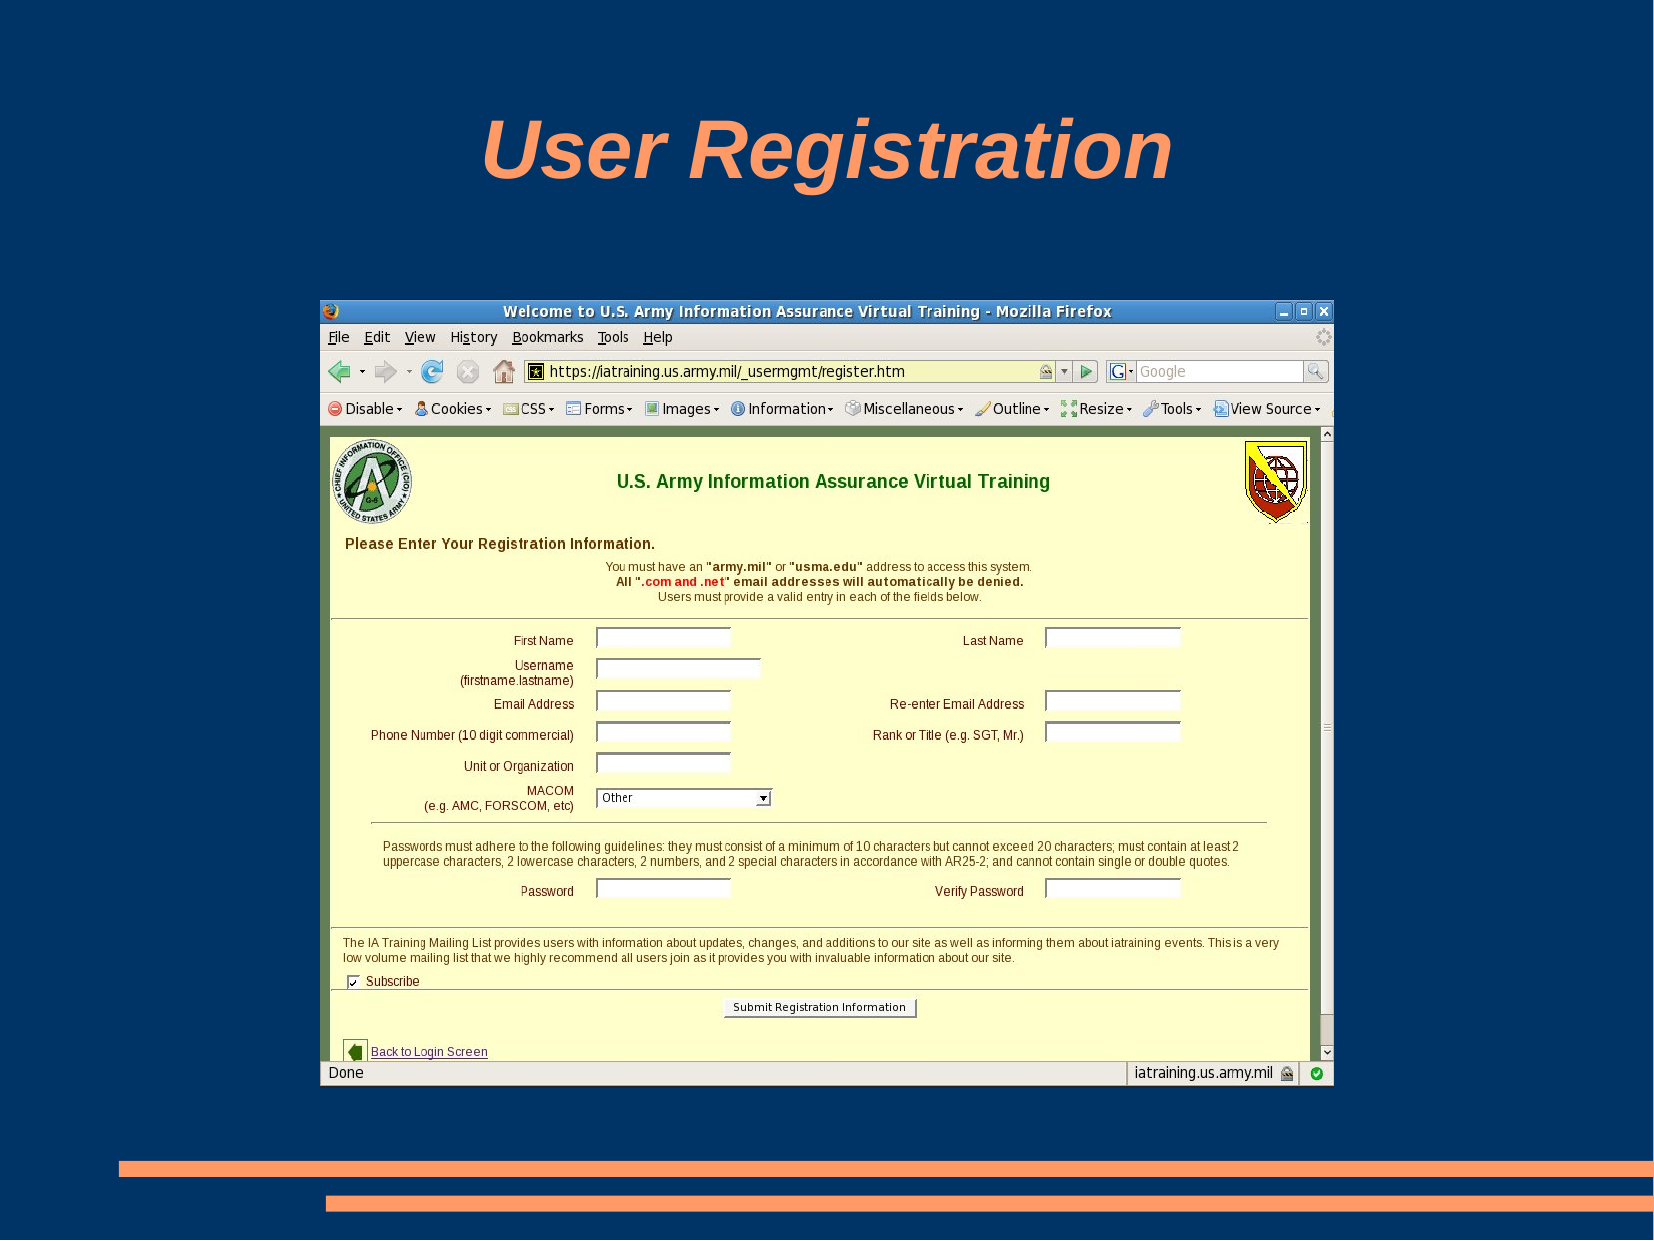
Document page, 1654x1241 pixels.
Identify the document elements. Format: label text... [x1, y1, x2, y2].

picture [320, 299, 1334, 1088]
title User Registration [121, 46, 1534, 254]
